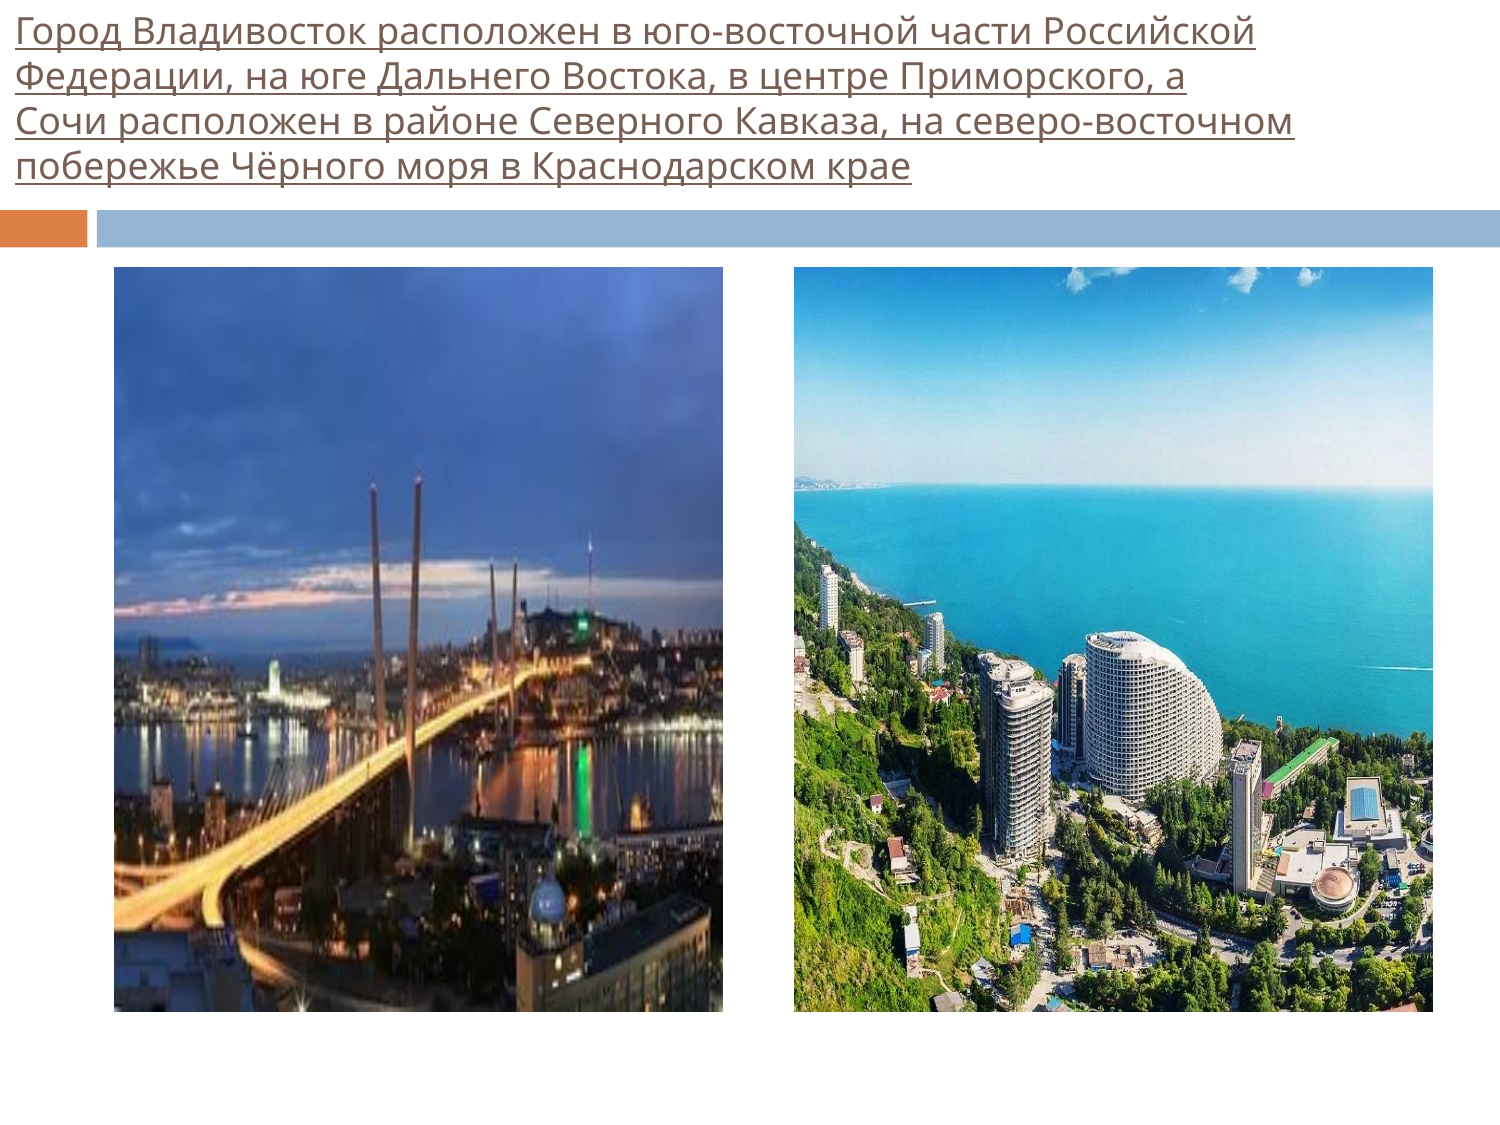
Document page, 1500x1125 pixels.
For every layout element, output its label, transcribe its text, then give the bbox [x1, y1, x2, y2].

title Город Владивосток расположен в юго-восточной части Российской Федерации, на юге Дальнего Востока, в центре Приморского, а Сочи расположен в районе Северного Кавказа, на северо-восточном побережье Чёрного моря в Краснодарском крае [0, 0, 1500, 200]
picture [794, 267, 1433, 1012]
picture [114, 267, 723, 1012]
